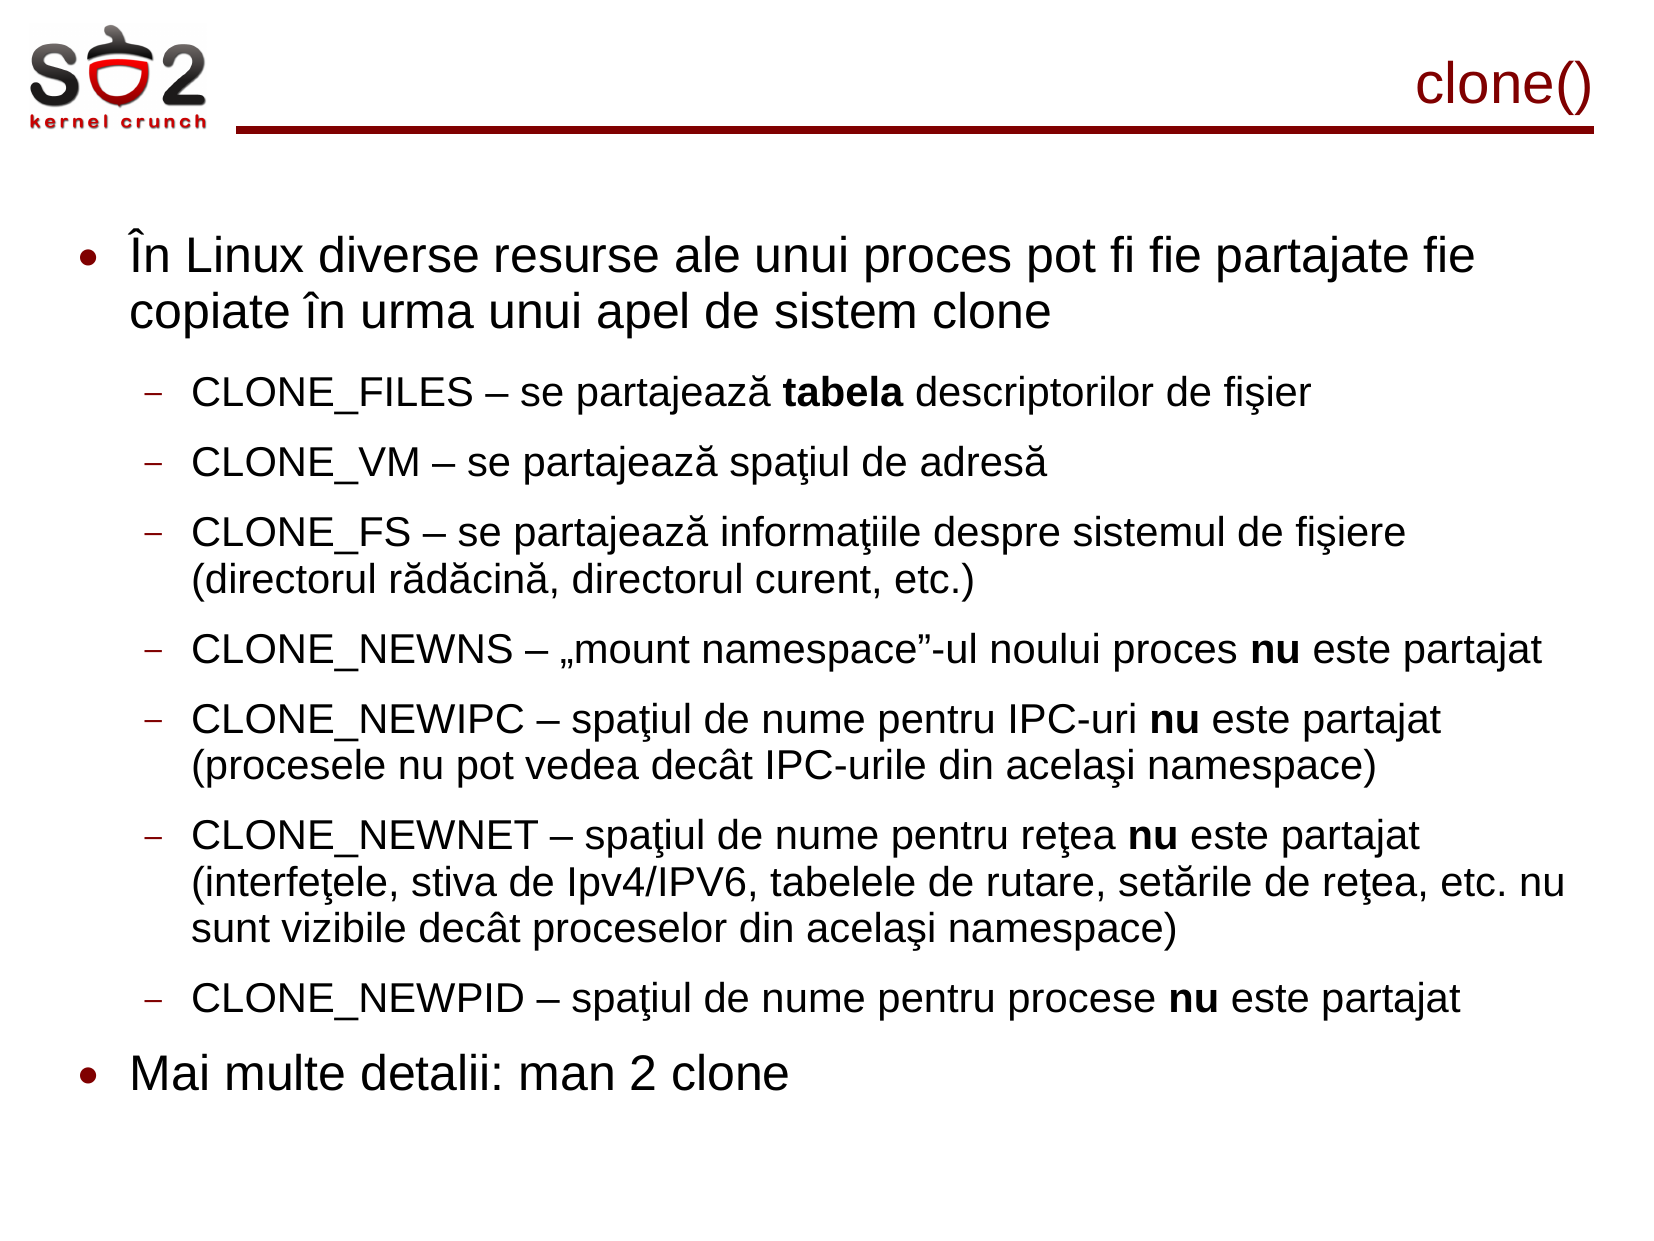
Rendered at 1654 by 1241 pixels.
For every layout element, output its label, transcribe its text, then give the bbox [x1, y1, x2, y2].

list În Linux diverse resurse ale unui proces pot fi fie partajate fie copiate în urma unui apel de sistem clone CLONE_FILES – se partajează tabela descriptorilor de fişier CLONE_VM – se partajează spaţiul de adresă CLONE_FS – se partajează informaţiile despre sistemul de fişiere (directorul rădăcină, directorul curent, etc.) CLONE_NEWNS – „mount namespace”-ul noului proces nu este partajat CLONE_NEWIPC – spaţiul de nume pentru IPC-uri nu este partajat (procesele nu pot vedea decât IPC-urile din acelaşi namespace) CLONE_NEWNET – spaţiul de nume pentru reţea nu este partajat (interfeţele, stiva de Ipv4/IPV6, tabelele de rutare, setările de reţea, etc. nu sunt vizibile decât proceselor din acelaşi namespace) CLONE_NEWPID – spaţiul de nume pentru procese nu este partajat Mai multe detalii: man 2 clone [59, 184, 1595, 1145]
title clone() [236, 51, 1595, 117]
picture [29, 23, 207, 130]
